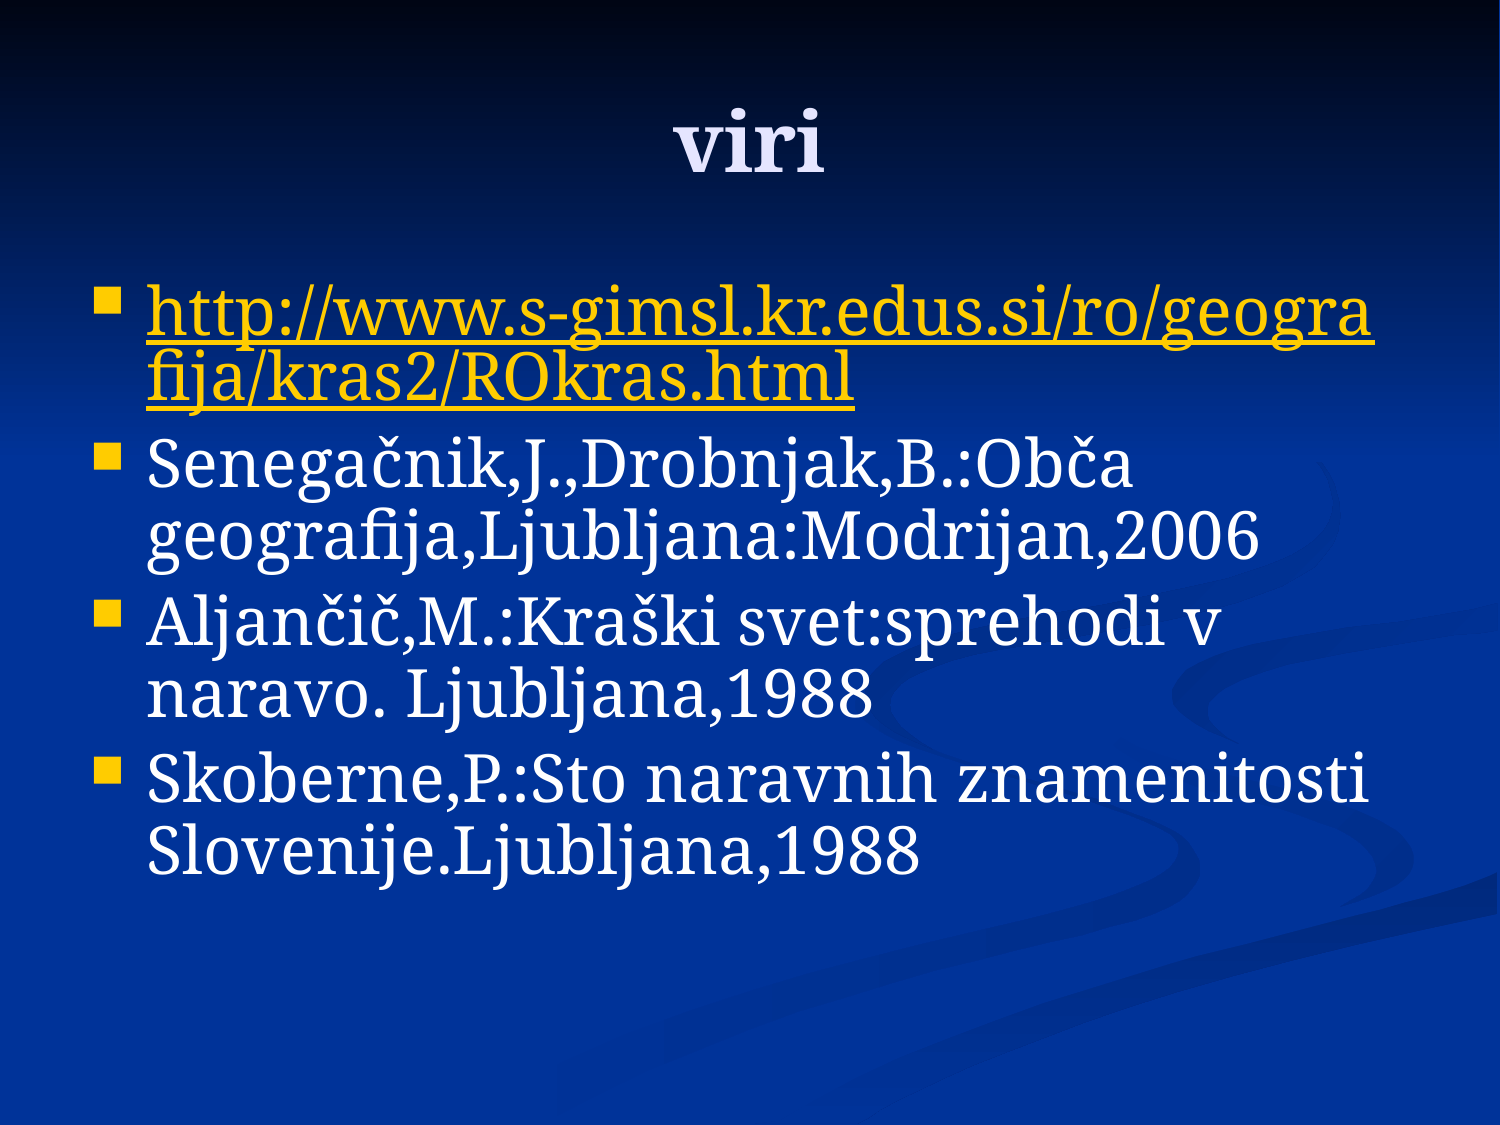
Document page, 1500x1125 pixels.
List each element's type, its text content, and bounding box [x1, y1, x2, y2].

title viri [75, 45, 1425, 233]
list http://www.s-gimsl.kr.edus.si/ro/geografija/kras2/ROkras.html Senegačnik,J.,Drobnjak,B.:Obča geografija,Ljubljana:Modrijan,2006 Aljančič,M.:Kraški svet:sprehodi v naravo. Ljubljana,1988 Skoberne,P.:Sto naravnih znamenitosti Slovenije.Ljubljana,1988 [75, 262, 1425, 1005]
